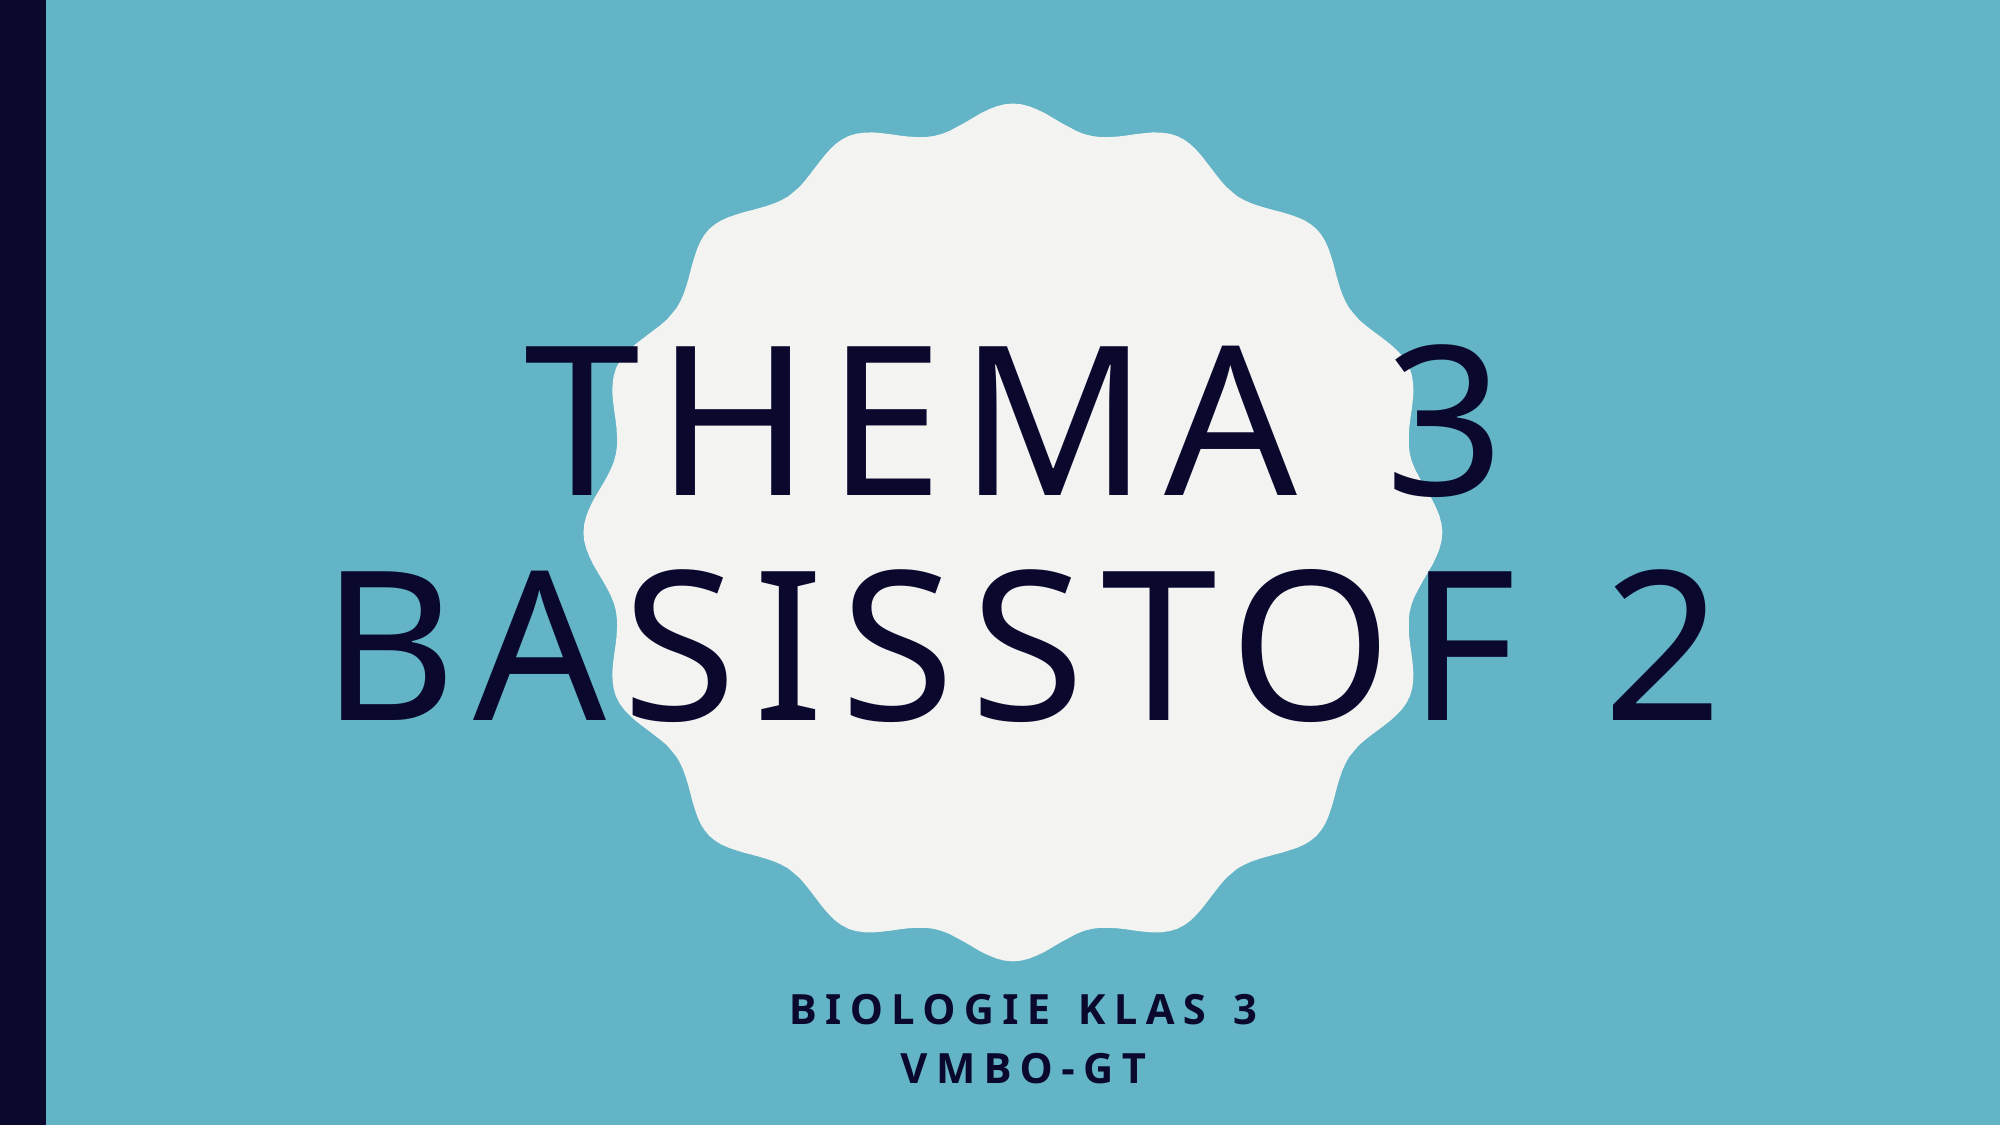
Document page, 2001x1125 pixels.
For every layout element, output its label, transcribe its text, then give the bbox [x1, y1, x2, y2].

subtitle Biologie klas 3 Vmbo-gt [363, 980, 1684, 1103]
title Thema 3 basisstof 2 [176, 180, 1870, 902]
